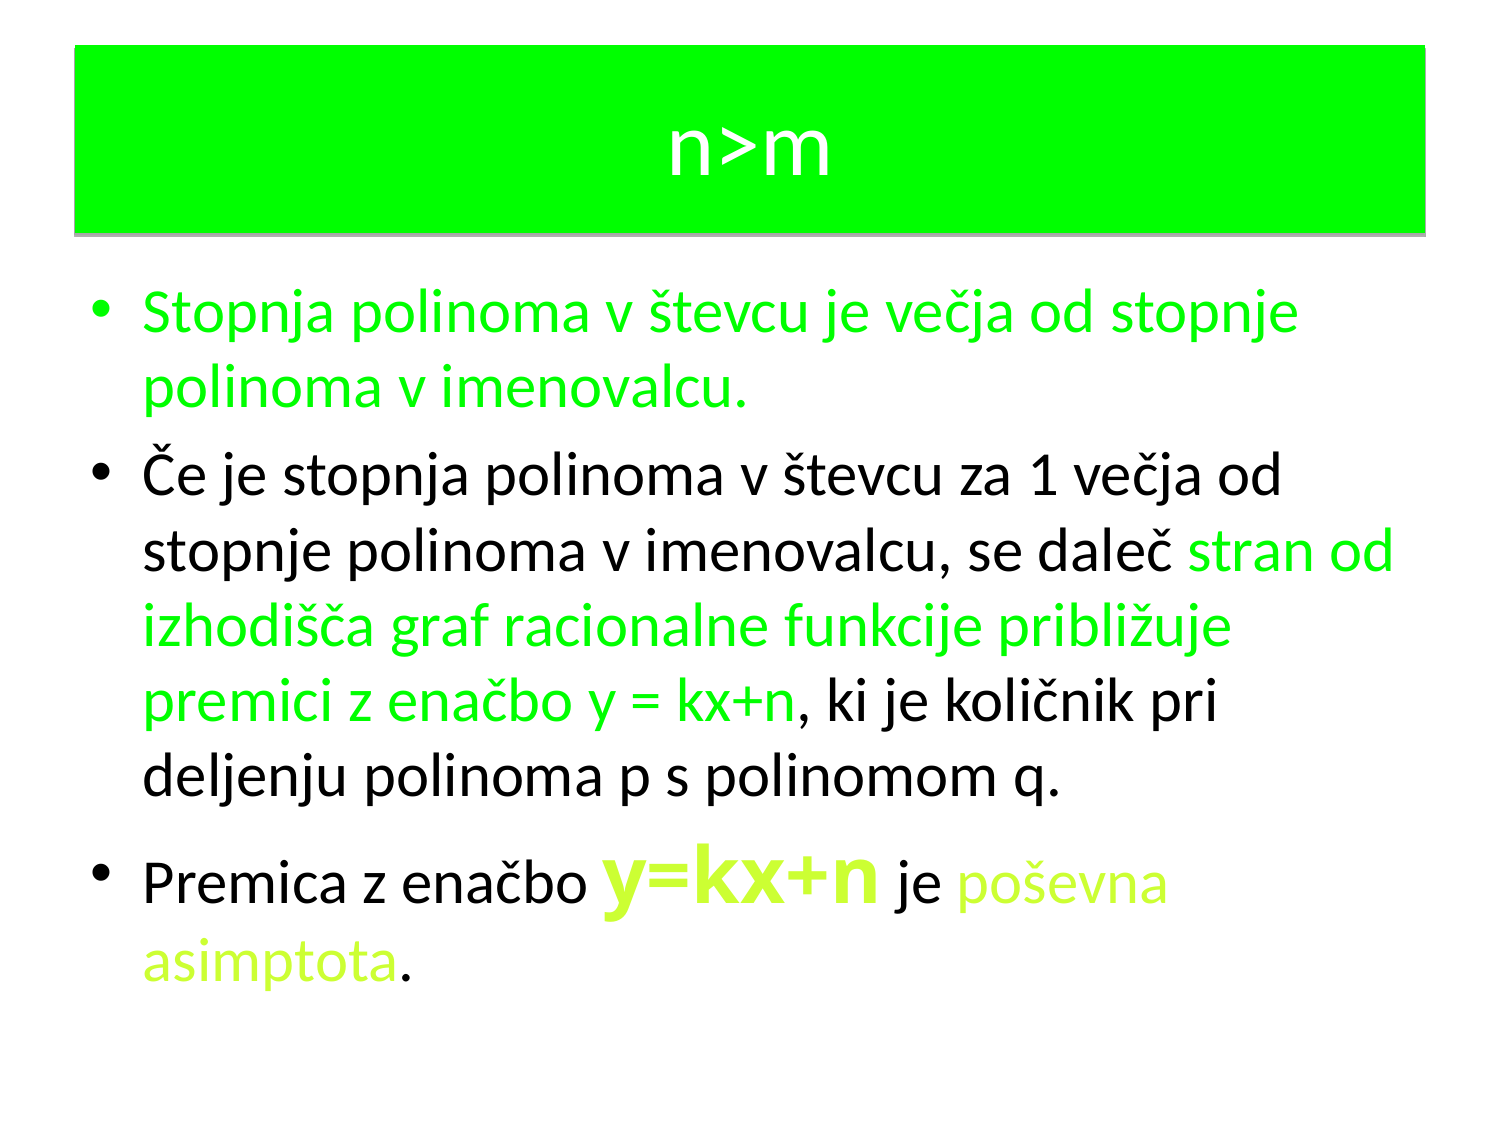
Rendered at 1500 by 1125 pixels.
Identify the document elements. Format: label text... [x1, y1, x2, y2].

title n>m [75, 45, 1425, 233]
list Stopnja polinoma v števcu je večja od stopnje polinoma v imenovalcu. Če je stopnja polinoma v števcu za 1 večja od stopnje polinoma v imenovalcu, se daleč stran od izhodišča graf racionalne funkcije približuje premici z enačbo y = kx+n, ki je količnik pri deljenju polinoma p s polinomom q. Premica z enačbo y=kx+n je poševna asimptota. [75, 262, 1425, 1005]
